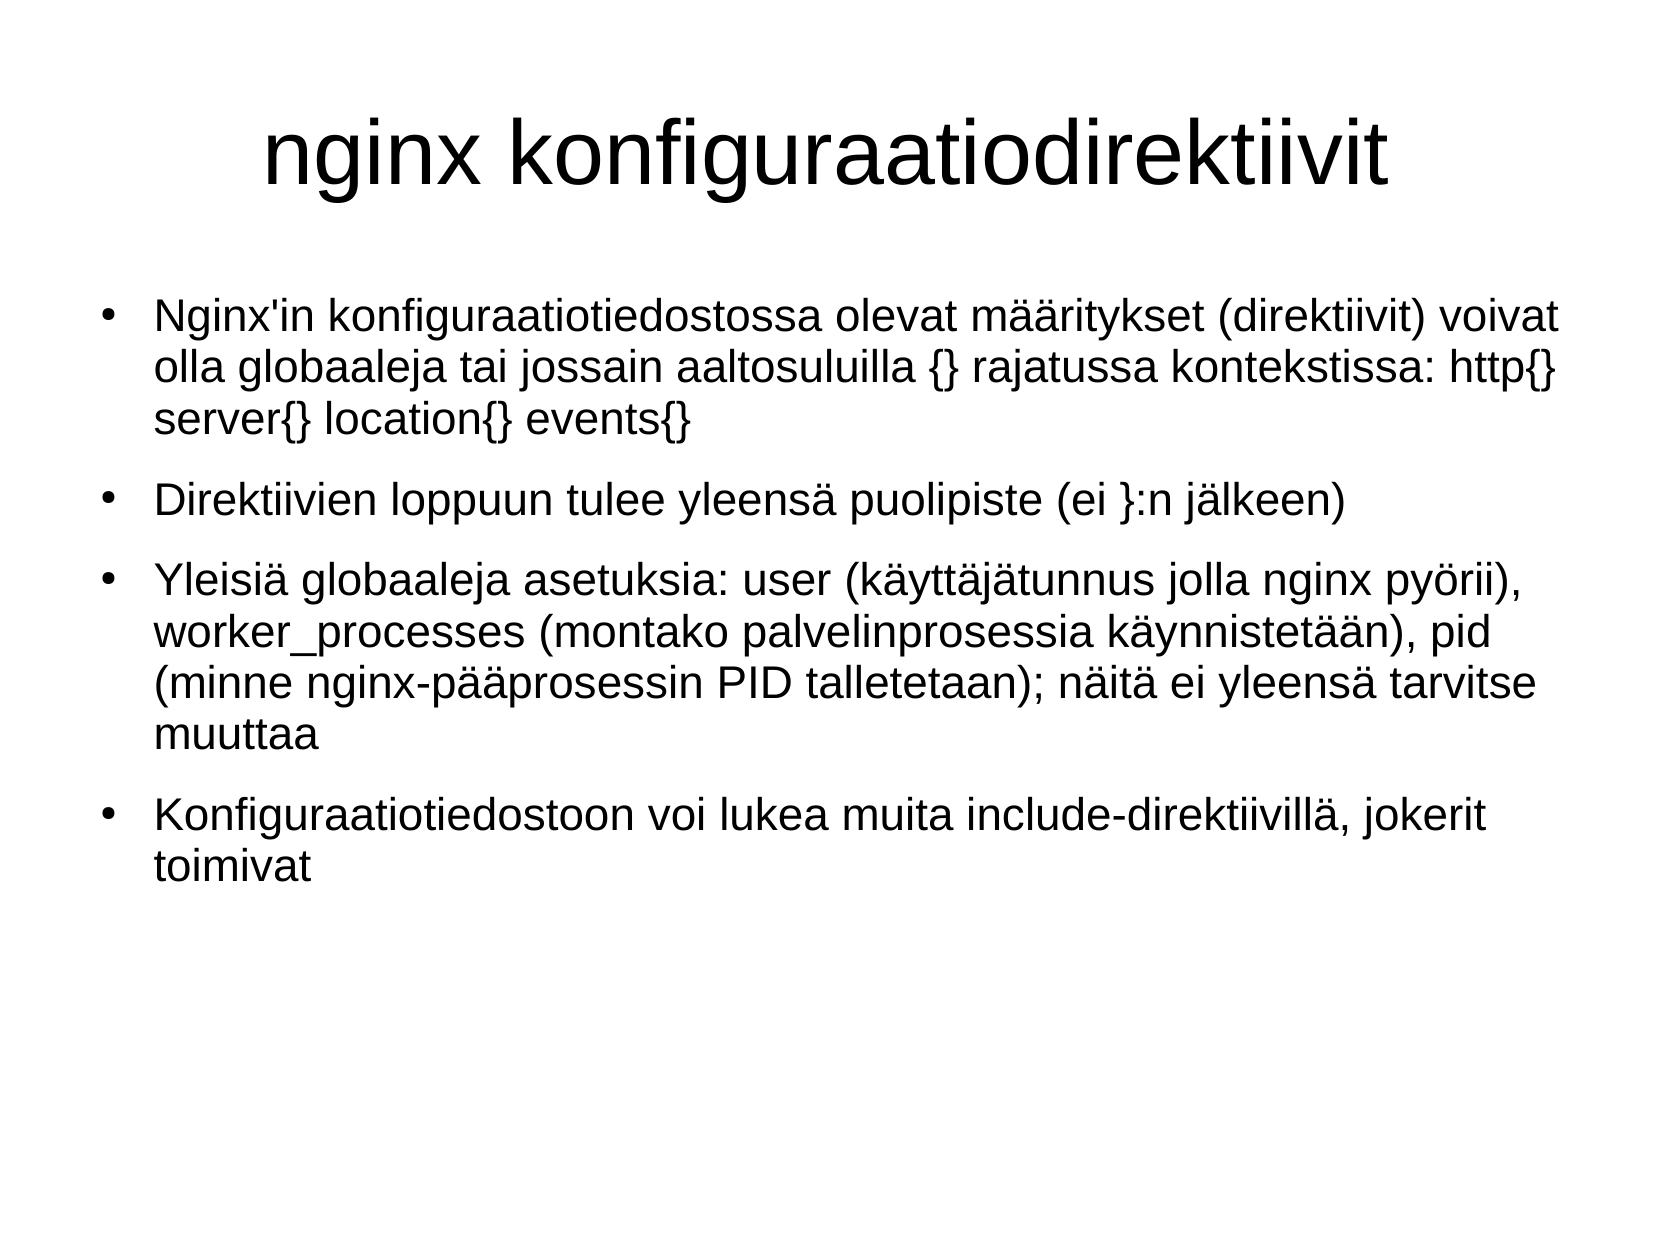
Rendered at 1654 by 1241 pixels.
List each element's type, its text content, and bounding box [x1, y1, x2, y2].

list Nginx'in konfiguraatiotiedostossa olevat määritykset (direktiivit) voivat olla globaaleja tai jossain aaltosuluilla {} rajatussa kontekstissa: http{} server{} location{} events{} Direktiivien loppuun tulee yleensä puolipiste (ei }:n jälkeen) Yleisiä globaaleja asetuksia: user (käyttäjätunnus jolla nginx pyörii), worker_processes (montako palvelinprosessia käynnistetään), pid (minne nginx-pääprosessin PID talletetaan); näitä ei yleensä tarvitse muuttaa Konfiguraatiotiedostoon voi lukea muita include-direktiivillä, jokerit toimivat [82, 290, 1571, 1010]
title nginx konfiguraatiodirektiivit [82, 49, 1571, 257]
